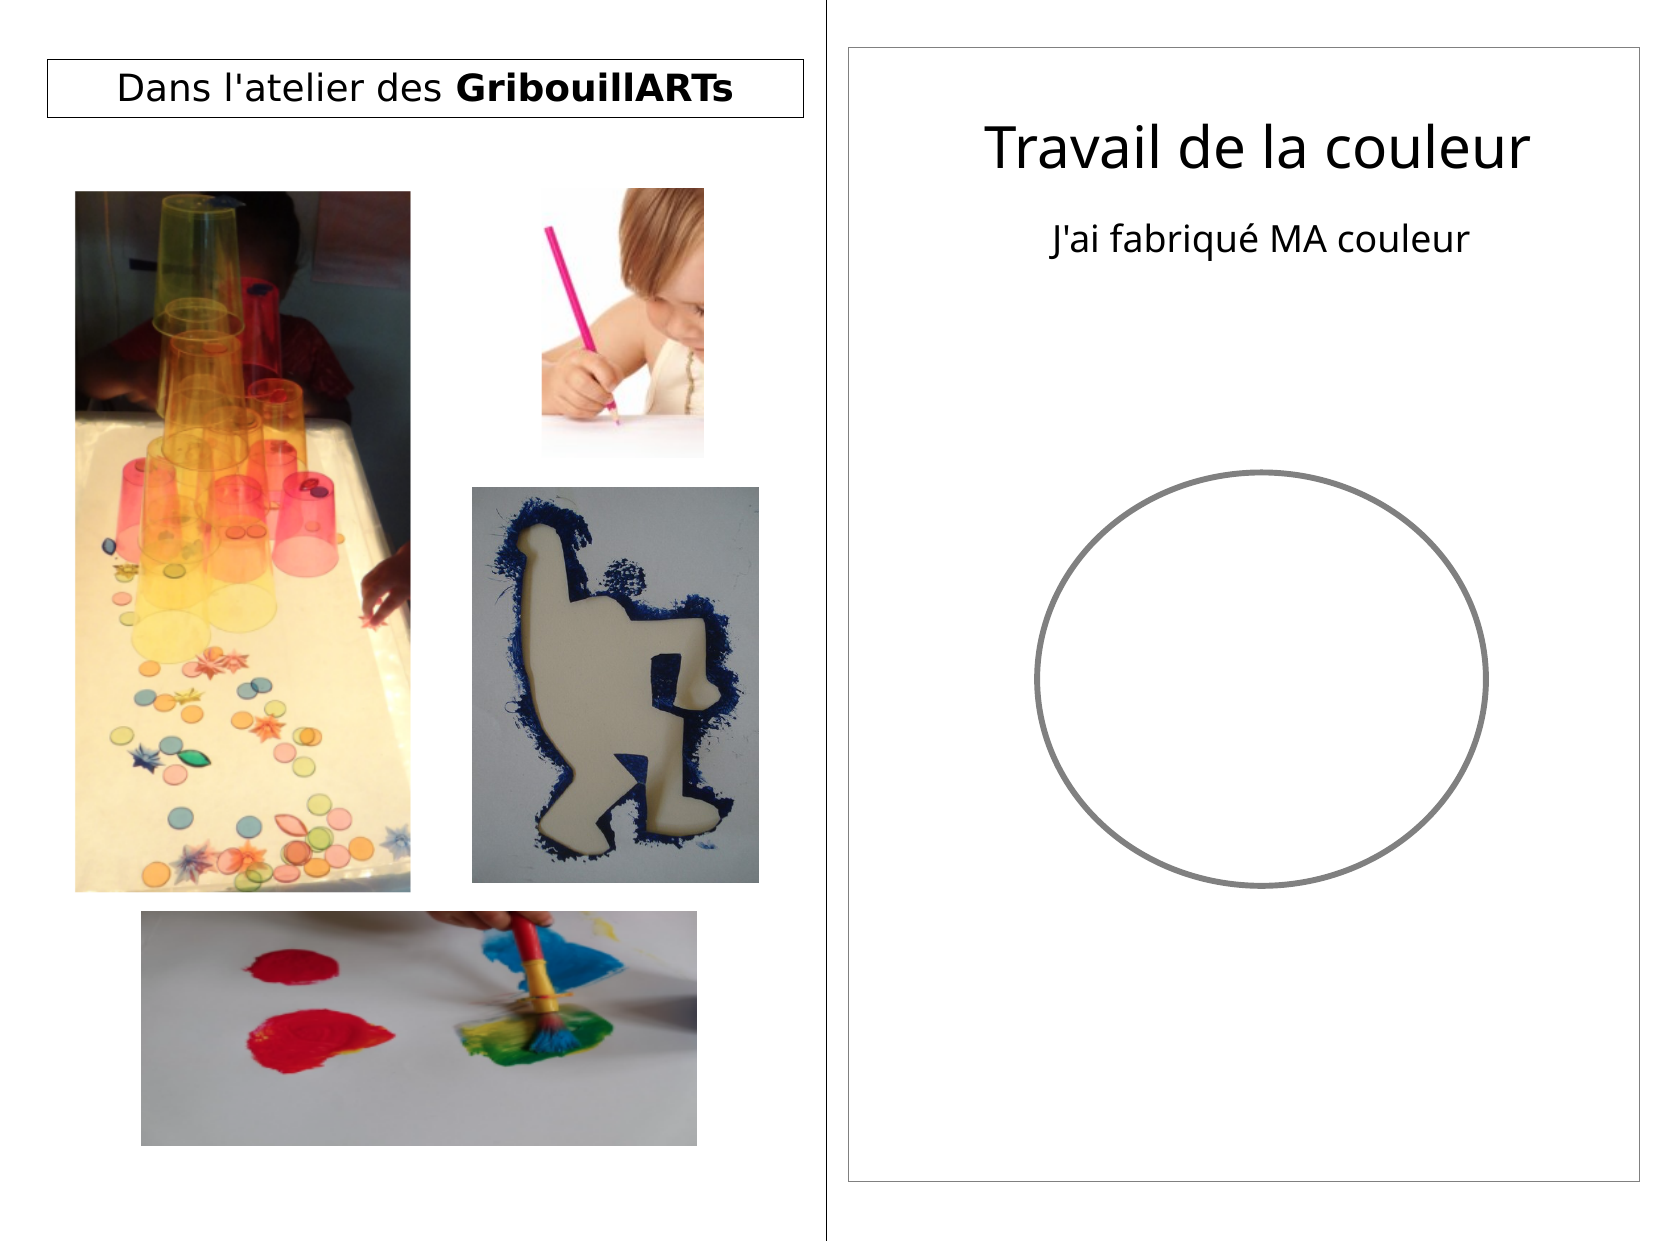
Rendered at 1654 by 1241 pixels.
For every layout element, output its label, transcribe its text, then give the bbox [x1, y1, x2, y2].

text_box Travail de la couleur [933, 99, 1583, 206]
picture [70, 190, 412, 895]
text_box J'ai fabriqué MA couleur [978, 205, 1546, 308]
picture [496, 188, 704, 458]
picture [472, 487, 759, 883]
picture [141, 911, 697, 1146]
text_box Dans l'atelier des GribouillARTs [47, 59, 804, 118]
